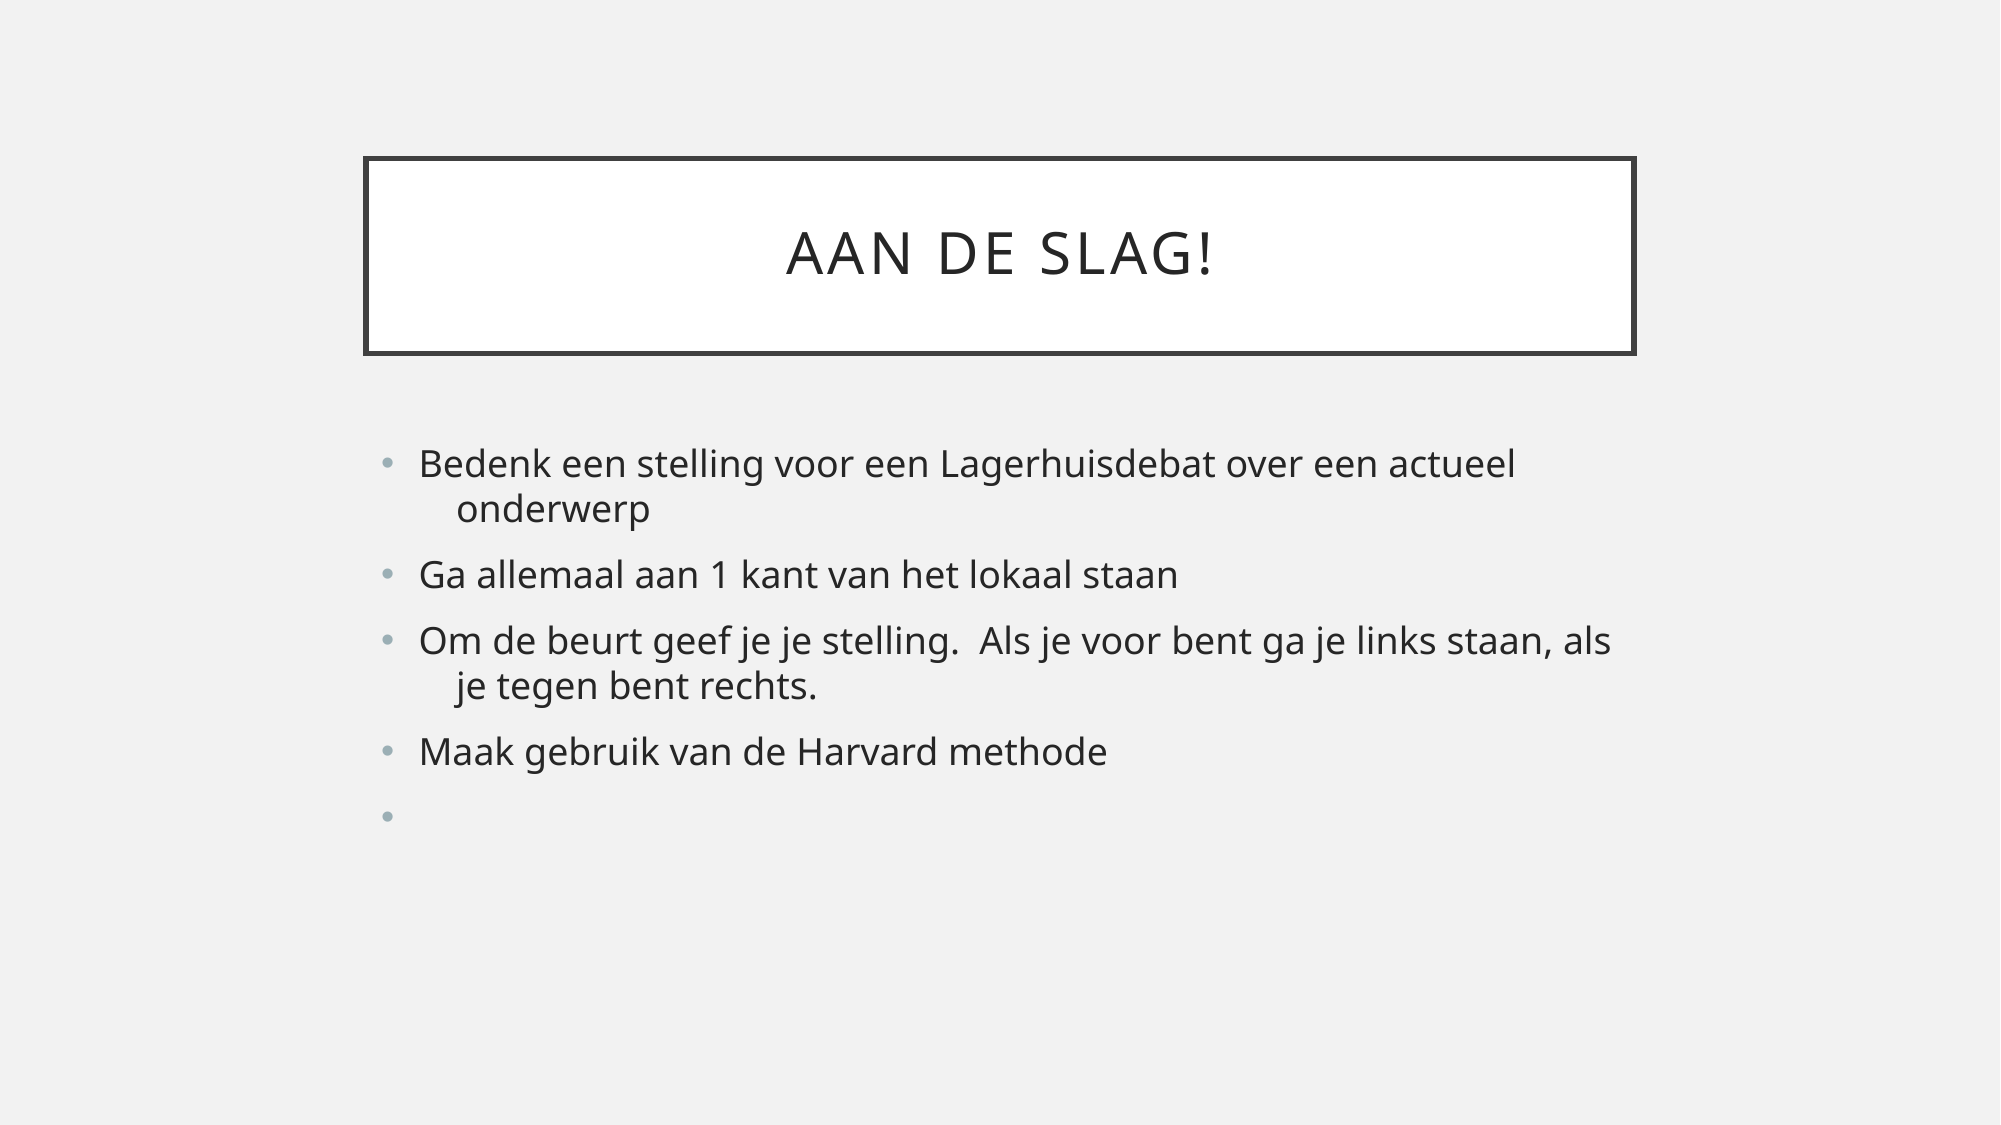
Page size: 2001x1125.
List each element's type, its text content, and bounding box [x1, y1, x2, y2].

list Bedenk een stelling voor een Lagerhuisdebat over een actueel onderwerp Ga allemaal aan 1 kant van het lokaal staan Om de beurt geef je je stelling. Als je voor bent ga je links staan, als je tegen bent rechts. Maak gebruik van de Harvard methode [366, 432, 1634, 942]
title Aan de slag! [366, 158, 1634, 354]
